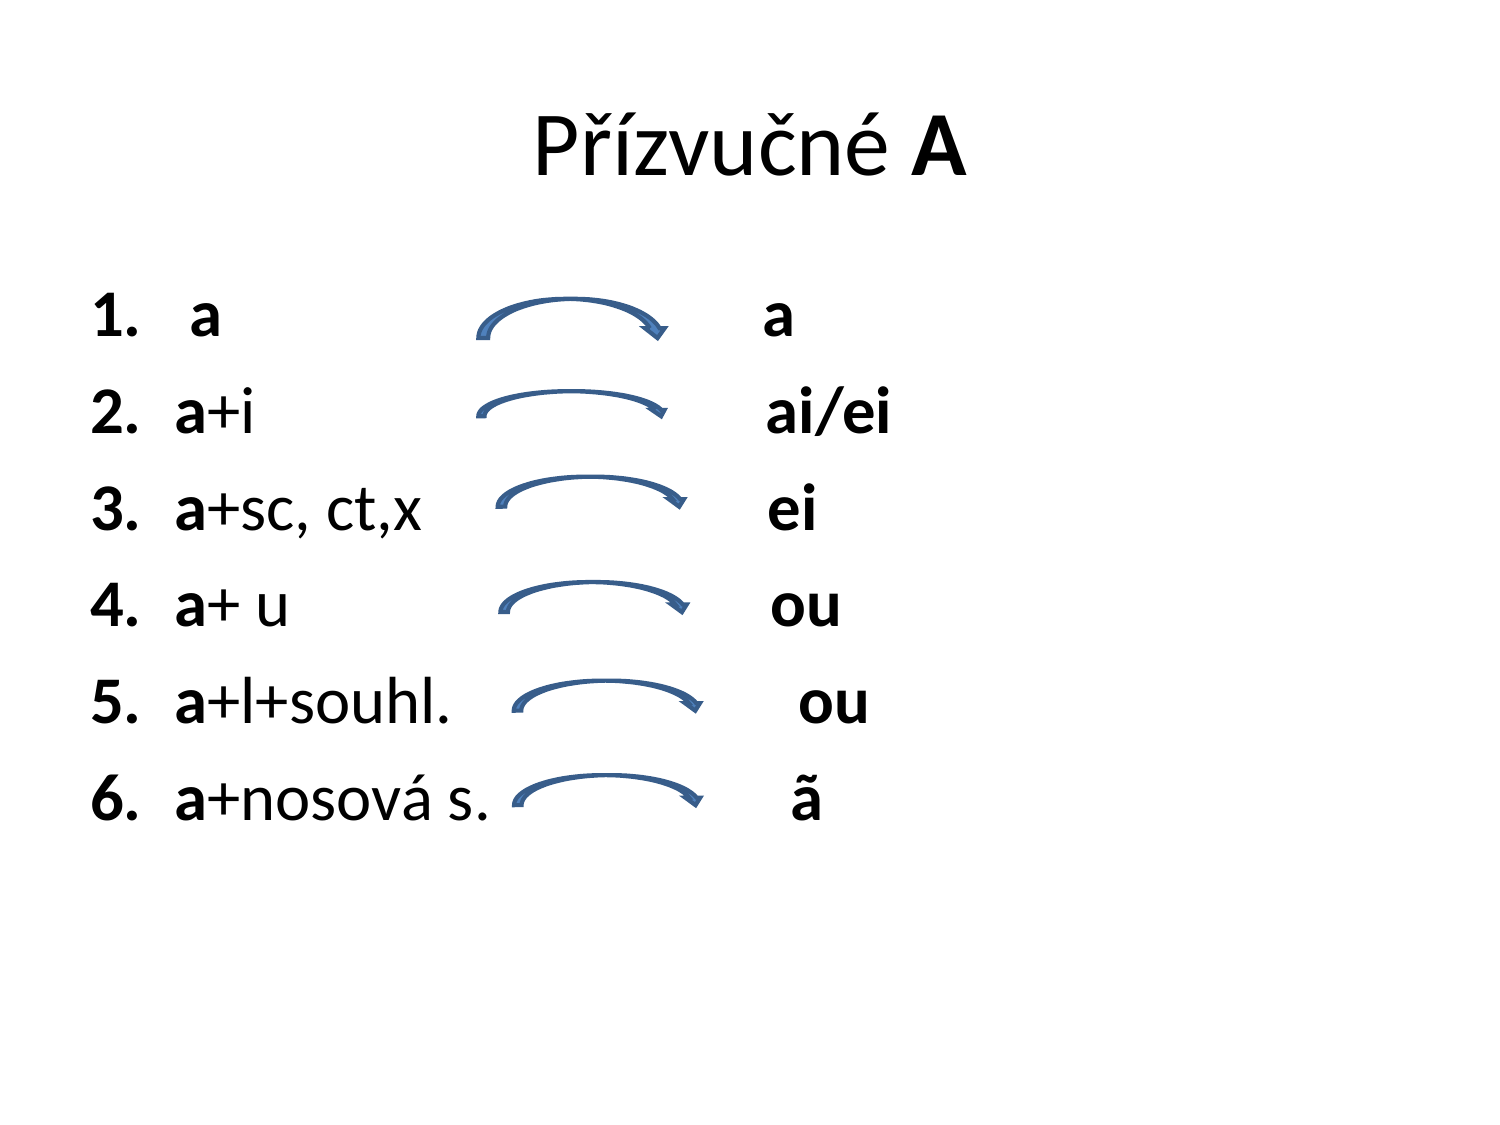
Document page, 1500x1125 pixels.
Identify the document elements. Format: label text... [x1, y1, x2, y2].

title Přízvučné A [75, 45, 1426, 233]
text_box [478, 298, 665, 339]
text_box [500, 582, 687, 613]
text_box [514, 775, 701, 806]
text_box [497, 476, 684, 507]
text_box [478, 391, 665, 417]
list a a a+i ai/ei a+sc, ct,x ei a+ u ou a+l+souhl. ou a+nosová s. ã [75, 262, 1426, 1005]
text_box [513, 680, 700, 711]
